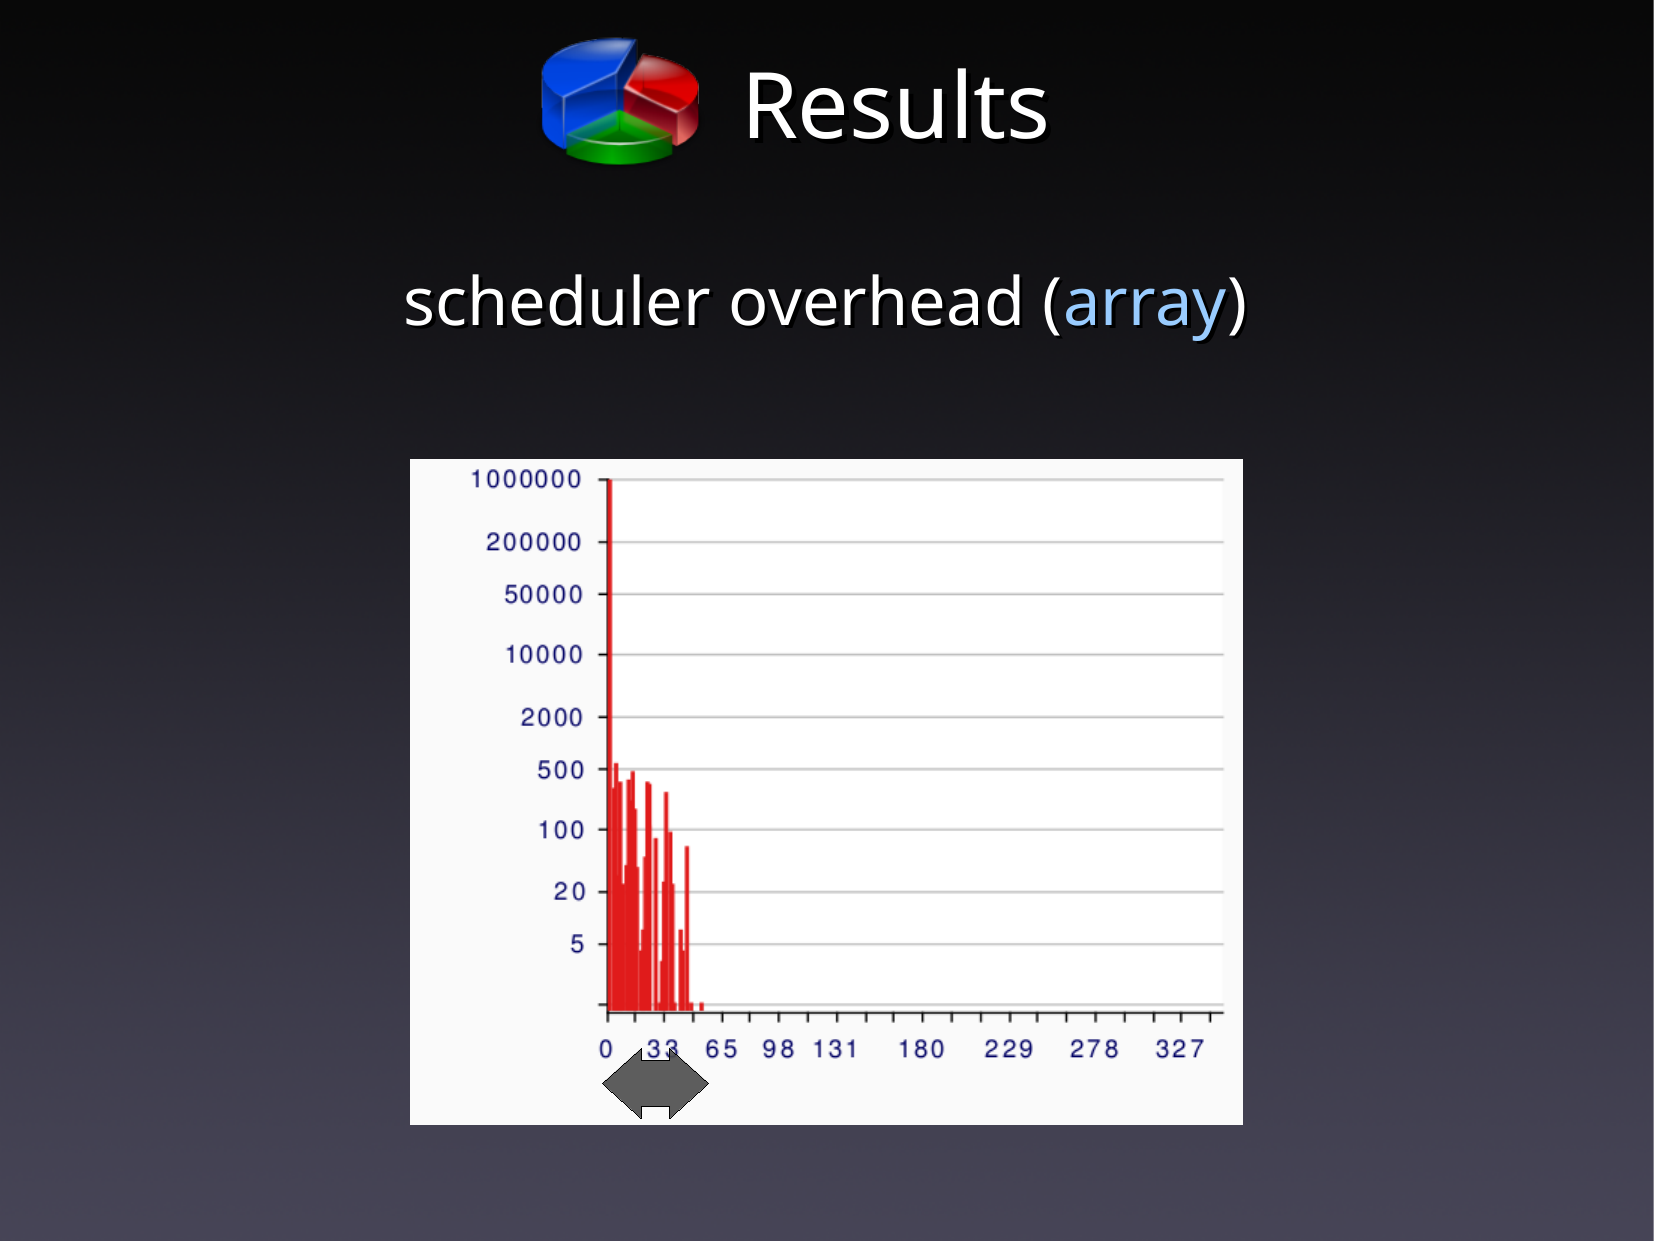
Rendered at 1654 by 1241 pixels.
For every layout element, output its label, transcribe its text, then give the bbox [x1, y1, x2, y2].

picture [0, 0, 1654, 1241]
title scheduler overhead (array) [0, 195, 1653, 403]
picture [531, 17, 710, 187]
title Results [0, 0, 1651, 195]
text_box [602, 1048, 709, 1119]
